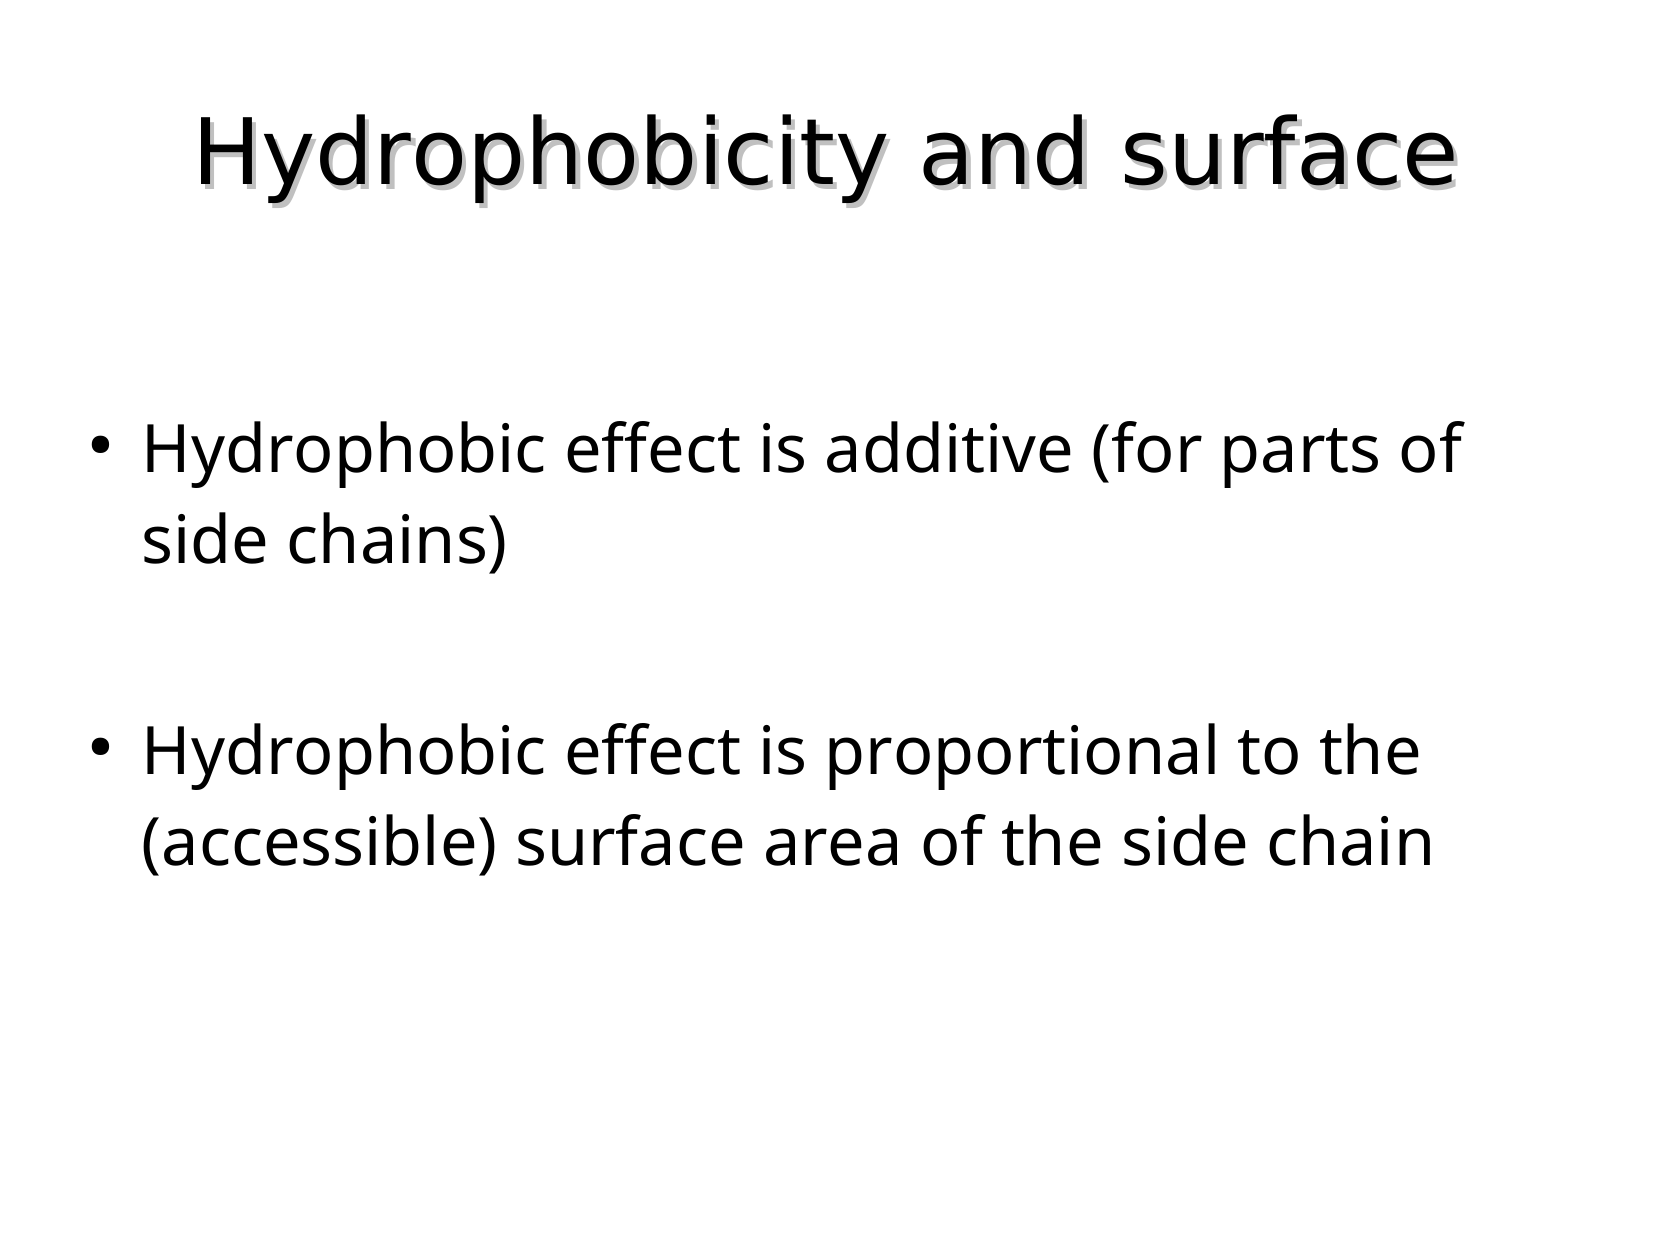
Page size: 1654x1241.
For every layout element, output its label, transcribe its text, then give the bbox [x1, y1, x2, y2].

list Hydrophobic effect is additive (for parts of side chains) Hydrophobic effect is proportional to the (accessible) surface area of the side chain [70, 401, 1560, 785]
title Hydrophobicity and surface [82, 45, 1571, 261]
